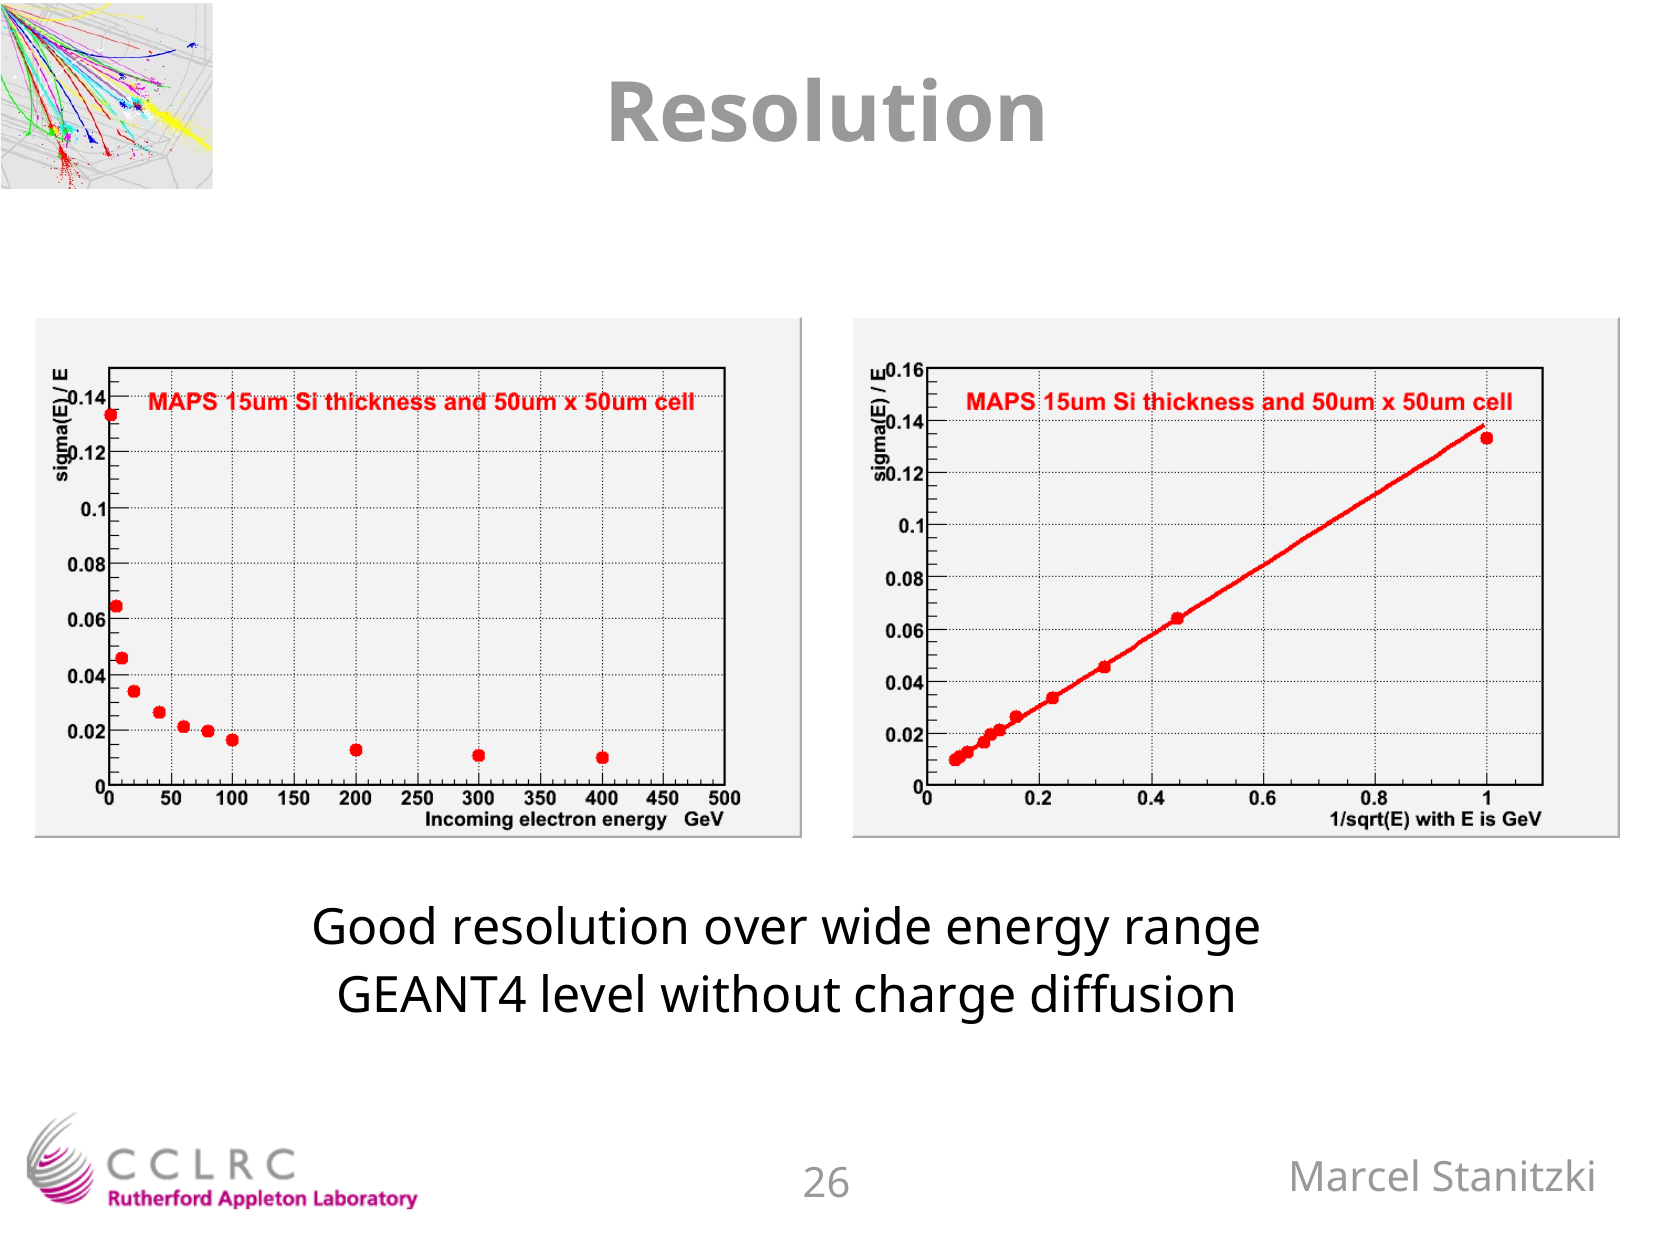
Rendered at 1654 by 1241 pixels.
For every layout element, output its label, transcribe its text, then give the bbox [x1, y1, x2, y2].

text_box Good resolution over wide energy range GEANT4 level without charge diffusion [296, 883, 1318, 1081]
picture [0, 3, 213, 189]
picture [19, 1110, 426, 1212]
title Resolution [203, 5, 1451, 213]
picture [851, 316, 1620, 838]
picture [33, 316, 802, 838]
